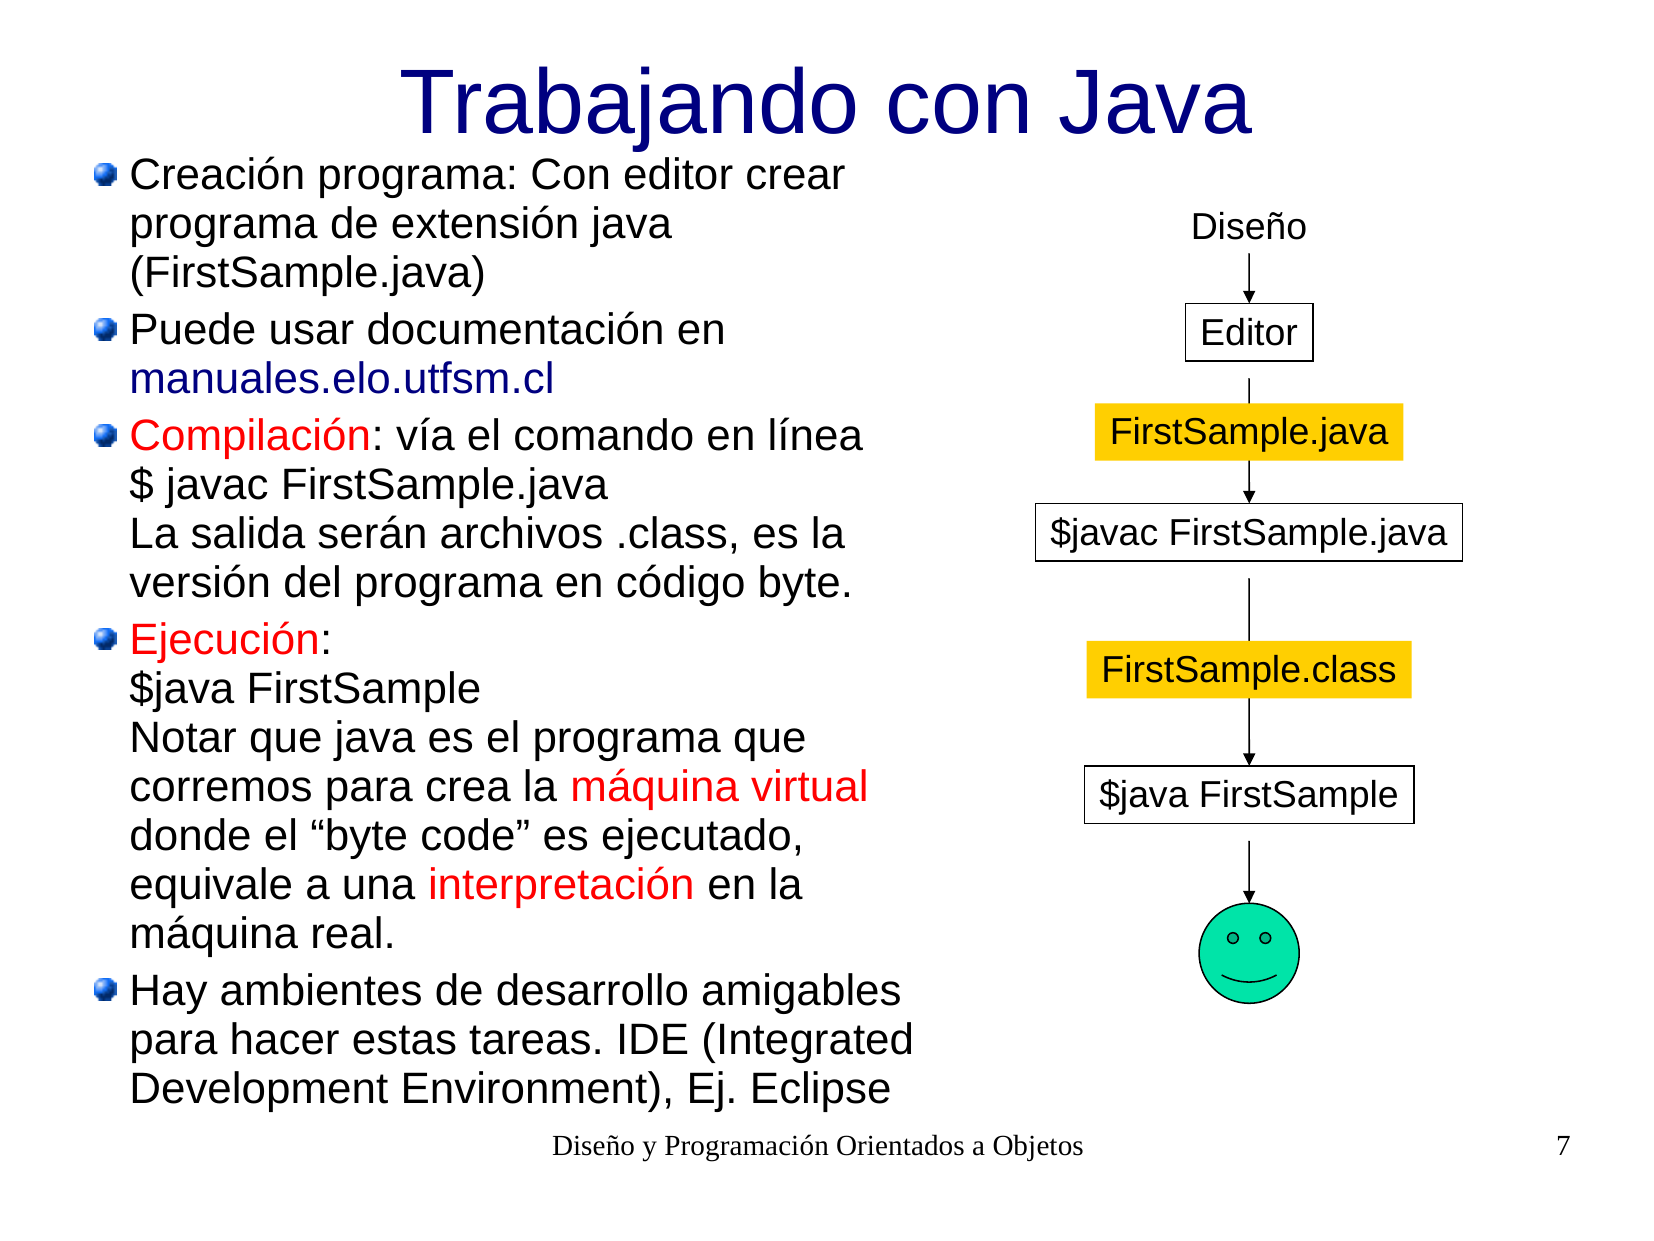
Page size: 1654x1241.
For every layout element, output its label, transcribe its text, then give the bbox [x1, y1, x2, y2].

text_box $java FirstSample [1084, 765, 1414, 824]
list Creación programa: Con editor crear programa de extensión java (FirstSample.java) Puede usar documentación en manuales.elo.utfsm.cl Compilación: vía el comando en línea $ javac FirstSample.java La salida serán archivos .class, es la versión del programa en código byte. Ejecución: $java FirstSample Notar que java es el programa que corremos para crea la máquina virtual donde el “byte code” es ejecutado, equivale a una interpretación en la máquina real. Hay ambientes de desarrollo amigables para hacer estas tareas. IDE (Integrated Development Environment), Ej. Eclipse [82, 150, 976, 1126]
text_box Editor [1185, 303, 1313, 361]
text_box FirstSample.java [1094, 403, 1404, 461]
text_box Diseño [1176, 197, 1323, 256]
title Trabajando con Java [82, 44, 1571, 159]
text_box FirstSample.class [1086, 640, 1412, 699]
text_box $javac FirstSample.java [1035, 503, 1463, 561]
